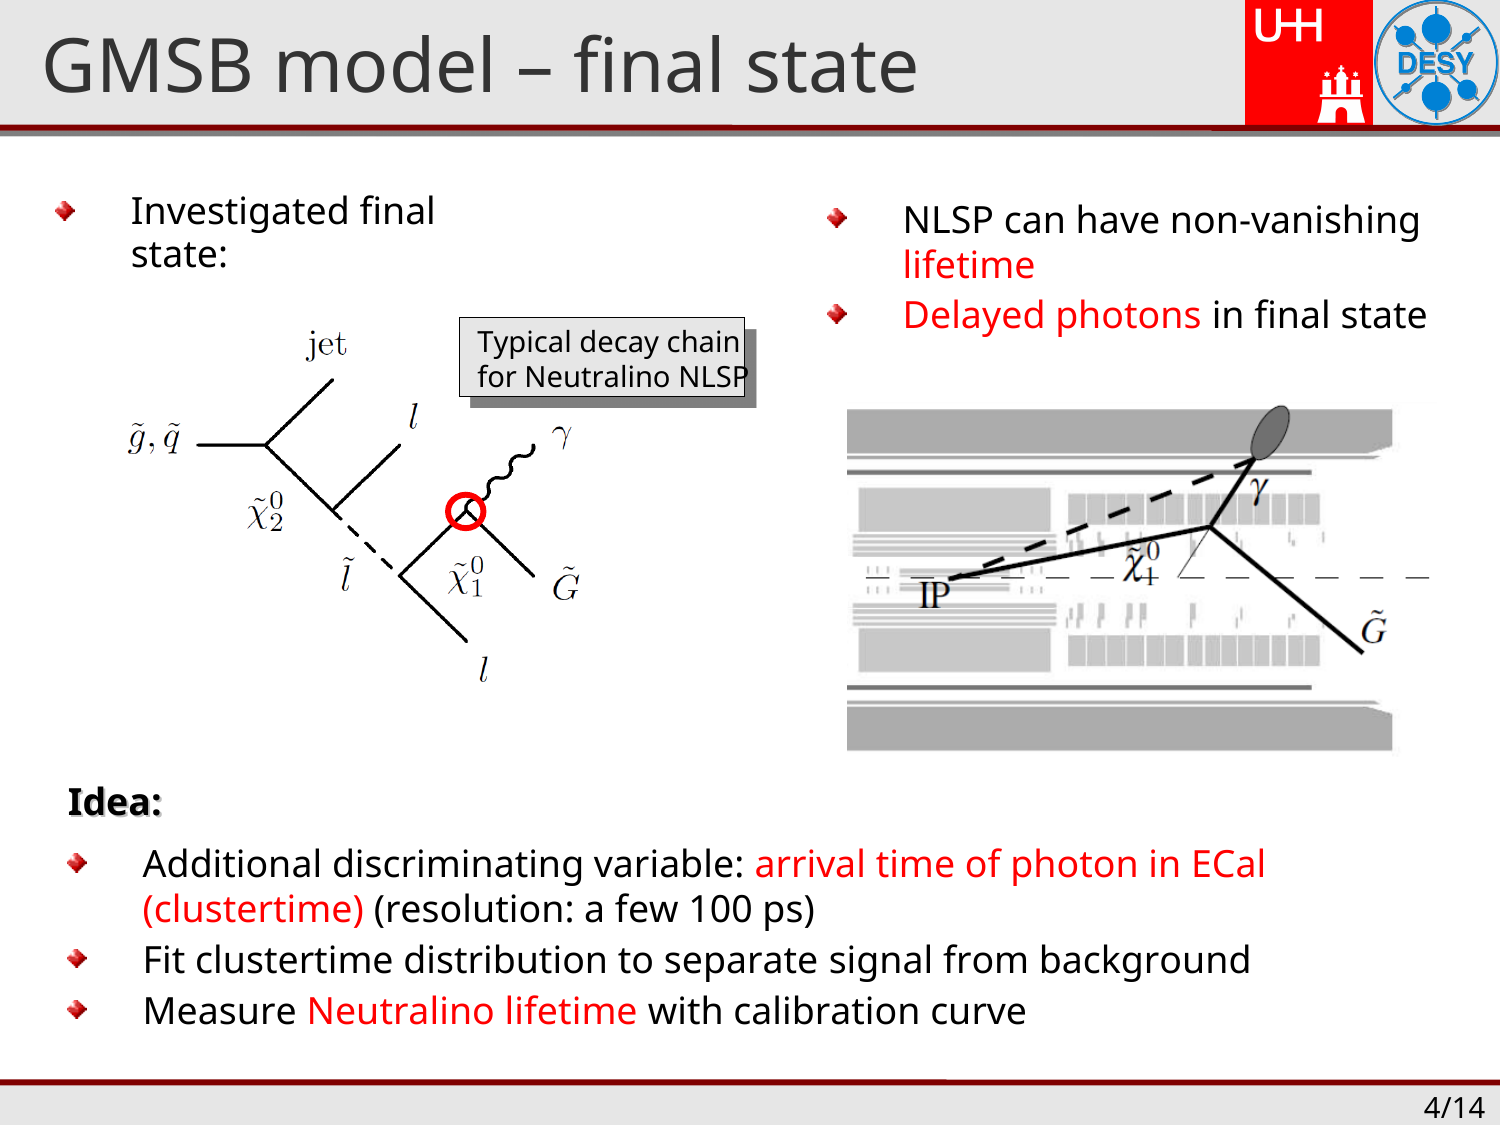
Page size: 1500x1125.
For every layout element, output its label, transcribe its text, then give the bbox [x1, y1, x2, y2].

picture [67, 853, 87, 873]
picture [847, 399, 1437, 758]
picture [1245, 0, 1373, 124]
picture [55, 201, 75, 221]
picture [116, 316, 594, 694]
picture [67, 1000, 87, 1019]
picture [67, 949, 87, 968]
picture [827, 208, 847, 228]
text_box NLSP can have non-vanishing lifetime Delayed photons in final state [813, 187, 1485, 345]
picture [827, 304, 847, 324]
text_box Typical decay chain for Neutralino NLSP [462, 315, 788, 401]
text_box Investigated final state: [41, 183, 557, 284]
title GMSB model – final state [26, 0, 1241, 126]
picture [1374, 0, 1498, 125]
text_box Idea: [53, 774, 243, 833]
text_box Additional discriminating variable: arrival time of photon in ECal (clustertime) (resolution: a few 100 ps) Fit clustertime distribution to separate signal from background Measure Neutralino lifetime with calibration curve [52, 832, 1448, 1040]
